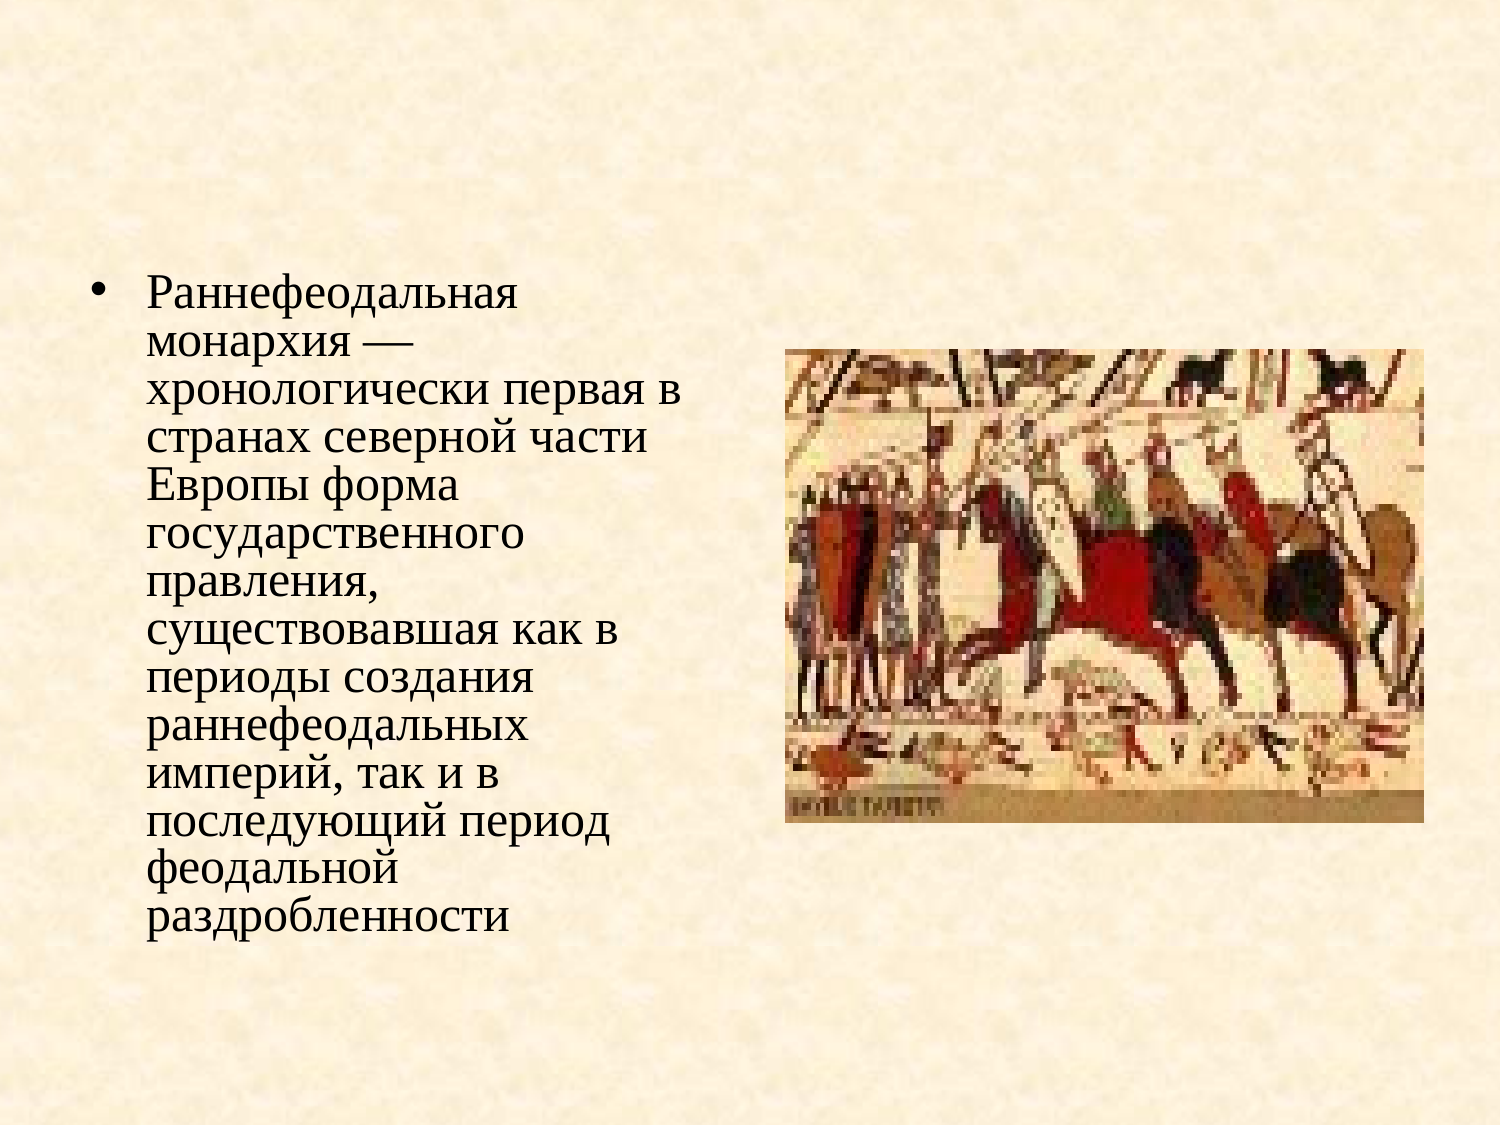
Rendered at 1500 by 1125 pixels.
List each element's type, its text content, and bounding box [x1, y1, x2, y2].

list Раннефеодальная монархия — хронологически первая в странах северной части Европы форма государственного правления, существовавшая как в периоды создания раннефеодальных империй, так и в последующий период феодальной раздробленности [75, 262, 738, 1005]
picture [0, 0, 1500, 1125]
